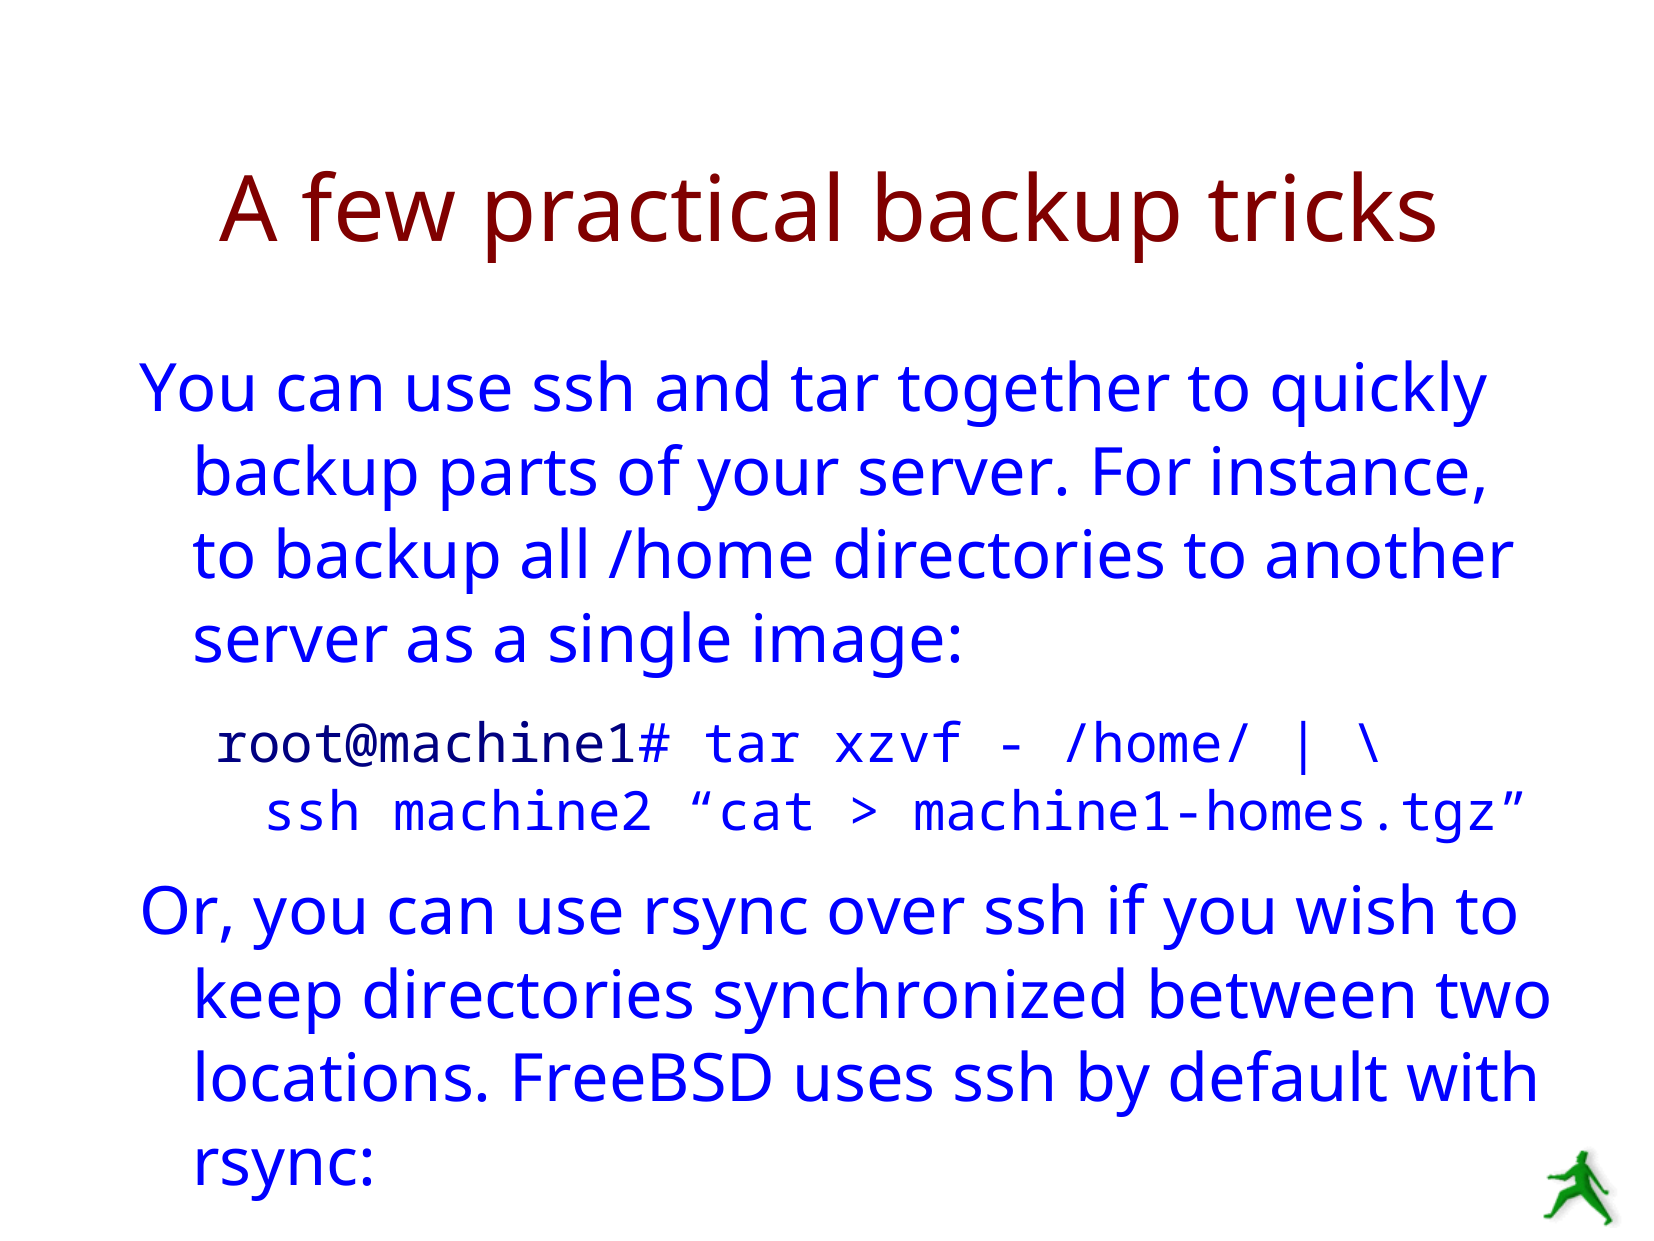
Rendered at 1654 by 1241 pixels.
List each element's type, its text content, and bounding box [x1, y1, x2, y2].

list You can use ssh and tar together to quickly backup parts of your server. For instance, to backup all /home directories to another server as a single image: root@machine1# tar xzvf - /home/ | \ ssh machine2 “cat > machine1-homes.tgz” Or, you can use rsync over ssh if you wish to keep directories synchronized between two locations. FreeBSD uses ssh by default with rsync: rsync -av . remote:/home/docs/ [121, 344, 1560, 1207]
title A few practical backup tricks [87, 97, 1572, 316]
picture [1541, 1135, 1633, 1228]
